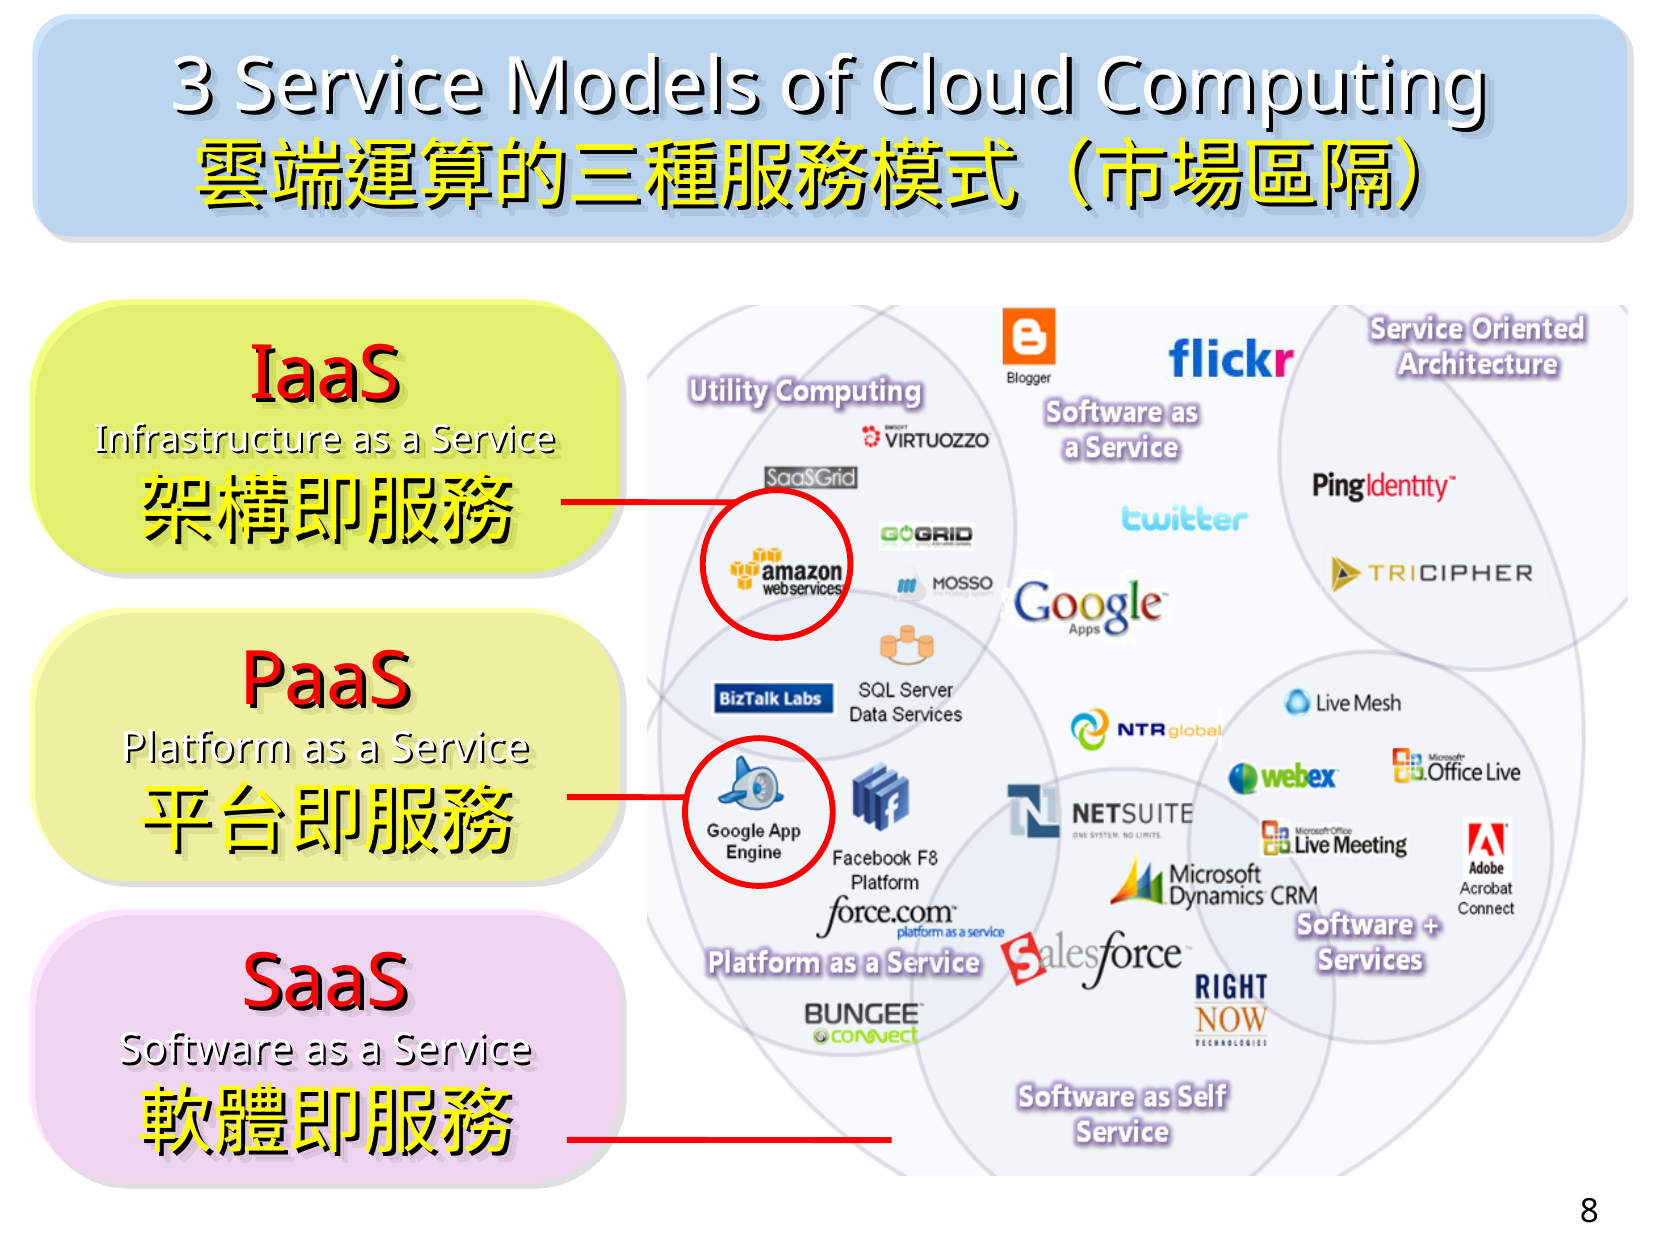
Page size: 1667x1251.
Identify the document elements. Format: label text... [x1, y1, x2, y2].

text_box PaaS Platform as a Service 平台即服務 [29, 607, 621, 882]
text_box SaaS Software as a Service 軟體即服務 [29, 909, 621, 1183]
picture [706, 494, 847, 634]
text_box 3 Service Models of Cloud Computing 雲端運算的三種服務模式（市場區隔） [32, 14, 1628, 237]
picture [647, 305, 1628, 1176]
picture [689, 742, 829, 882]
text_box IaaS Infrastructure as a Service 架構即服務 [29, 299, 621, 573]
